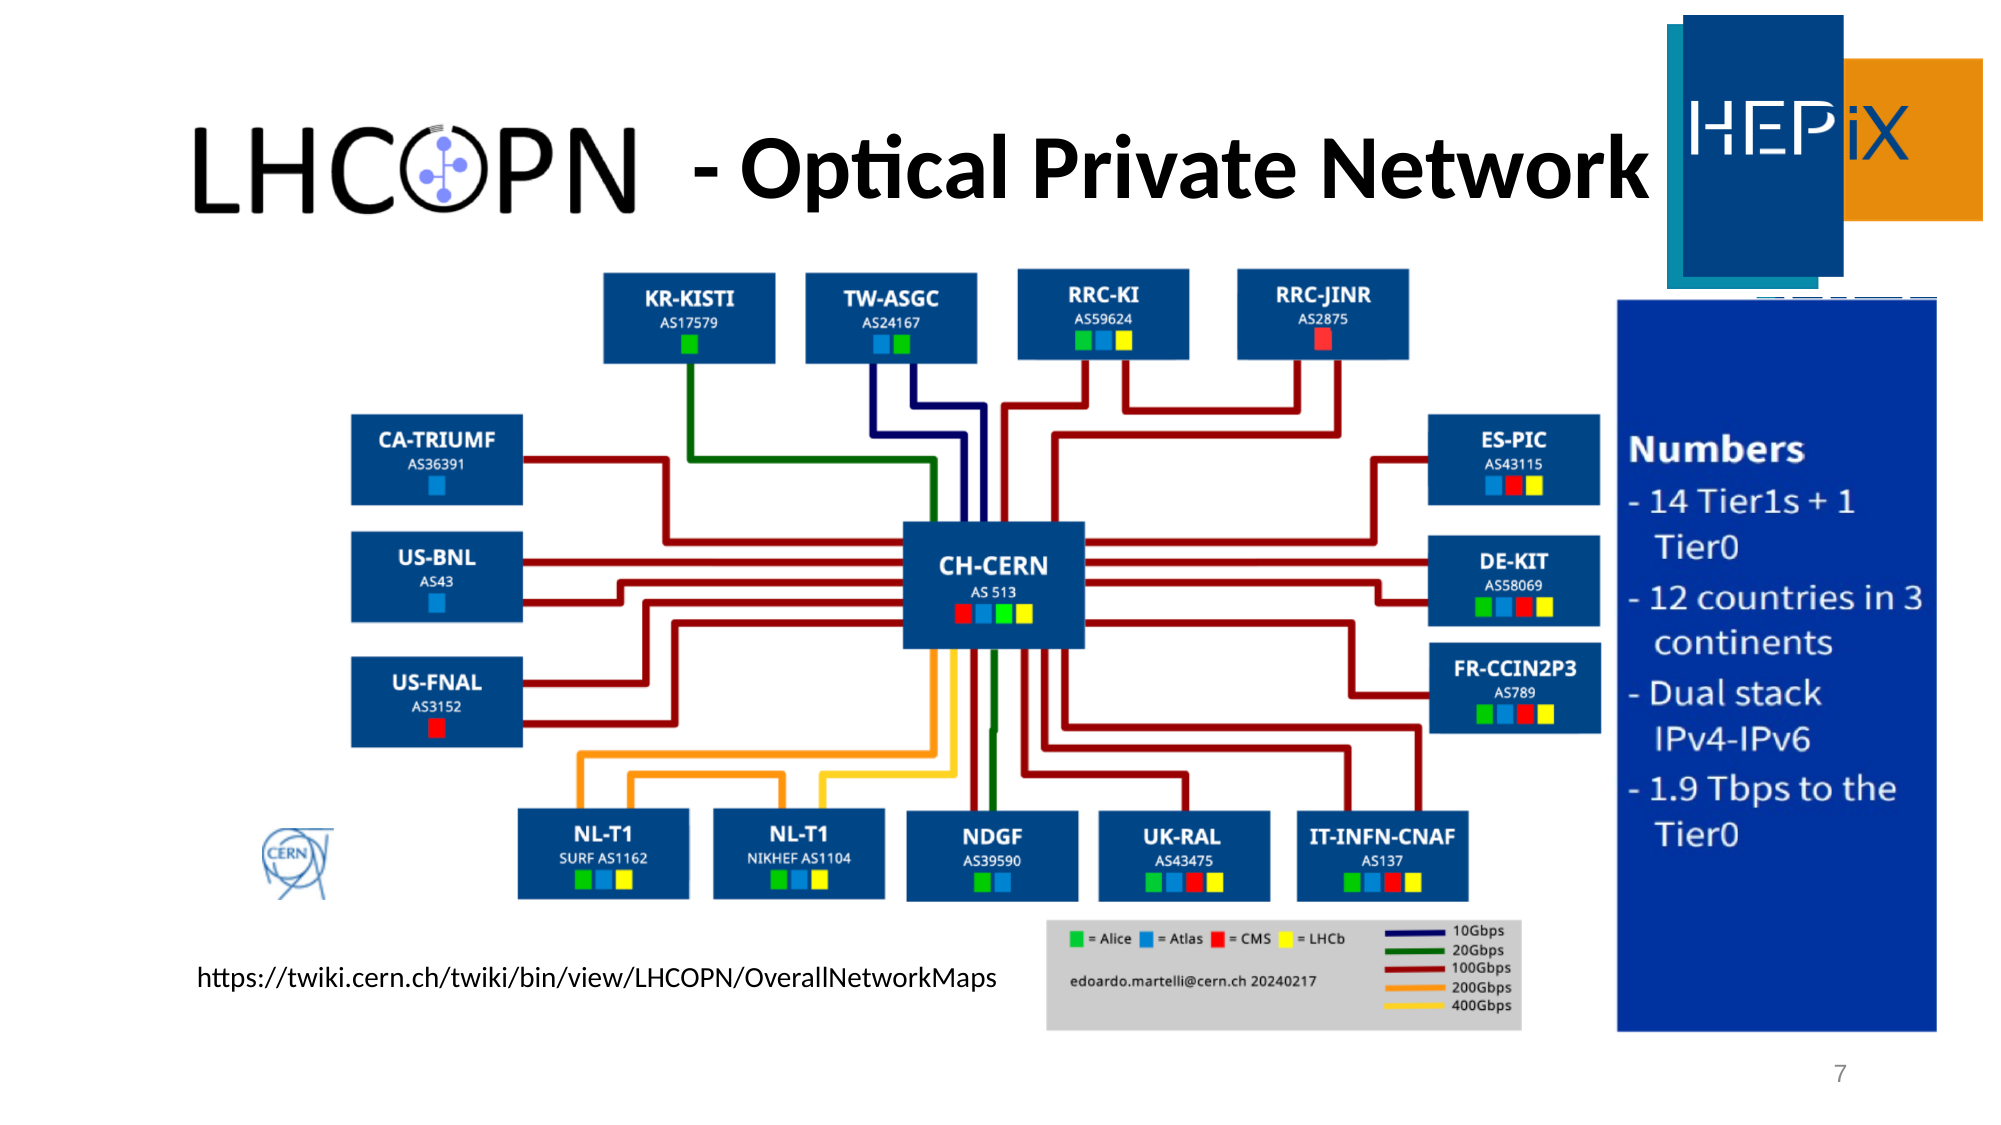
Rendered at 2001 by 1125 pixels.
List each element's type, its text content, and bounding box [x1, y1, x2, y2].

title - Optical Private Network [137, 59, 1863, 278]
text_box https://twiki.cern.ch/twiki/bin/view/LHCOPN/OverallNetworkMaps [181, 943, 1074, 1009]
picture [1667, 15, 1983, 289]
slide_number <number> [1412, 1042, 1863, 1103]
picture [181, 278, 1937, 1033]
